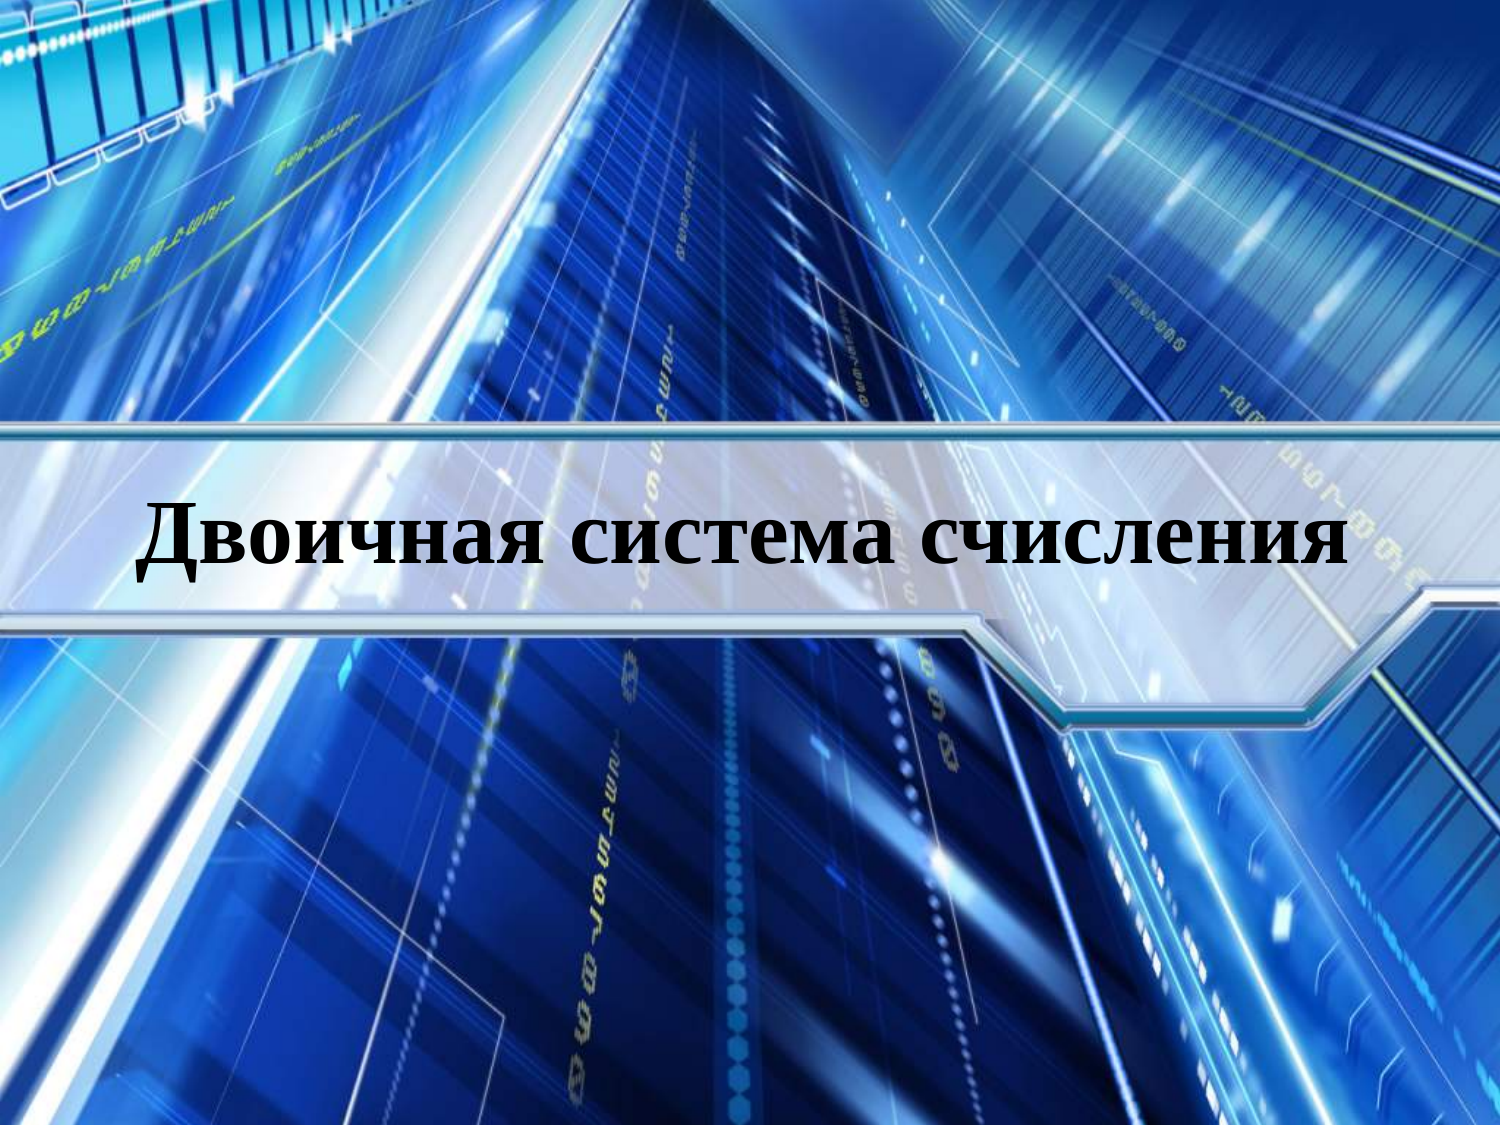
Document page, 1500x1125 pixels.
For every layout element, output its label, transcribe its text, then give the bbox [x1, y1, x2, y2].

picture [0, 0, 1500, 1125]
title Двоичная система счисления [106, 432, 1382, 622]
